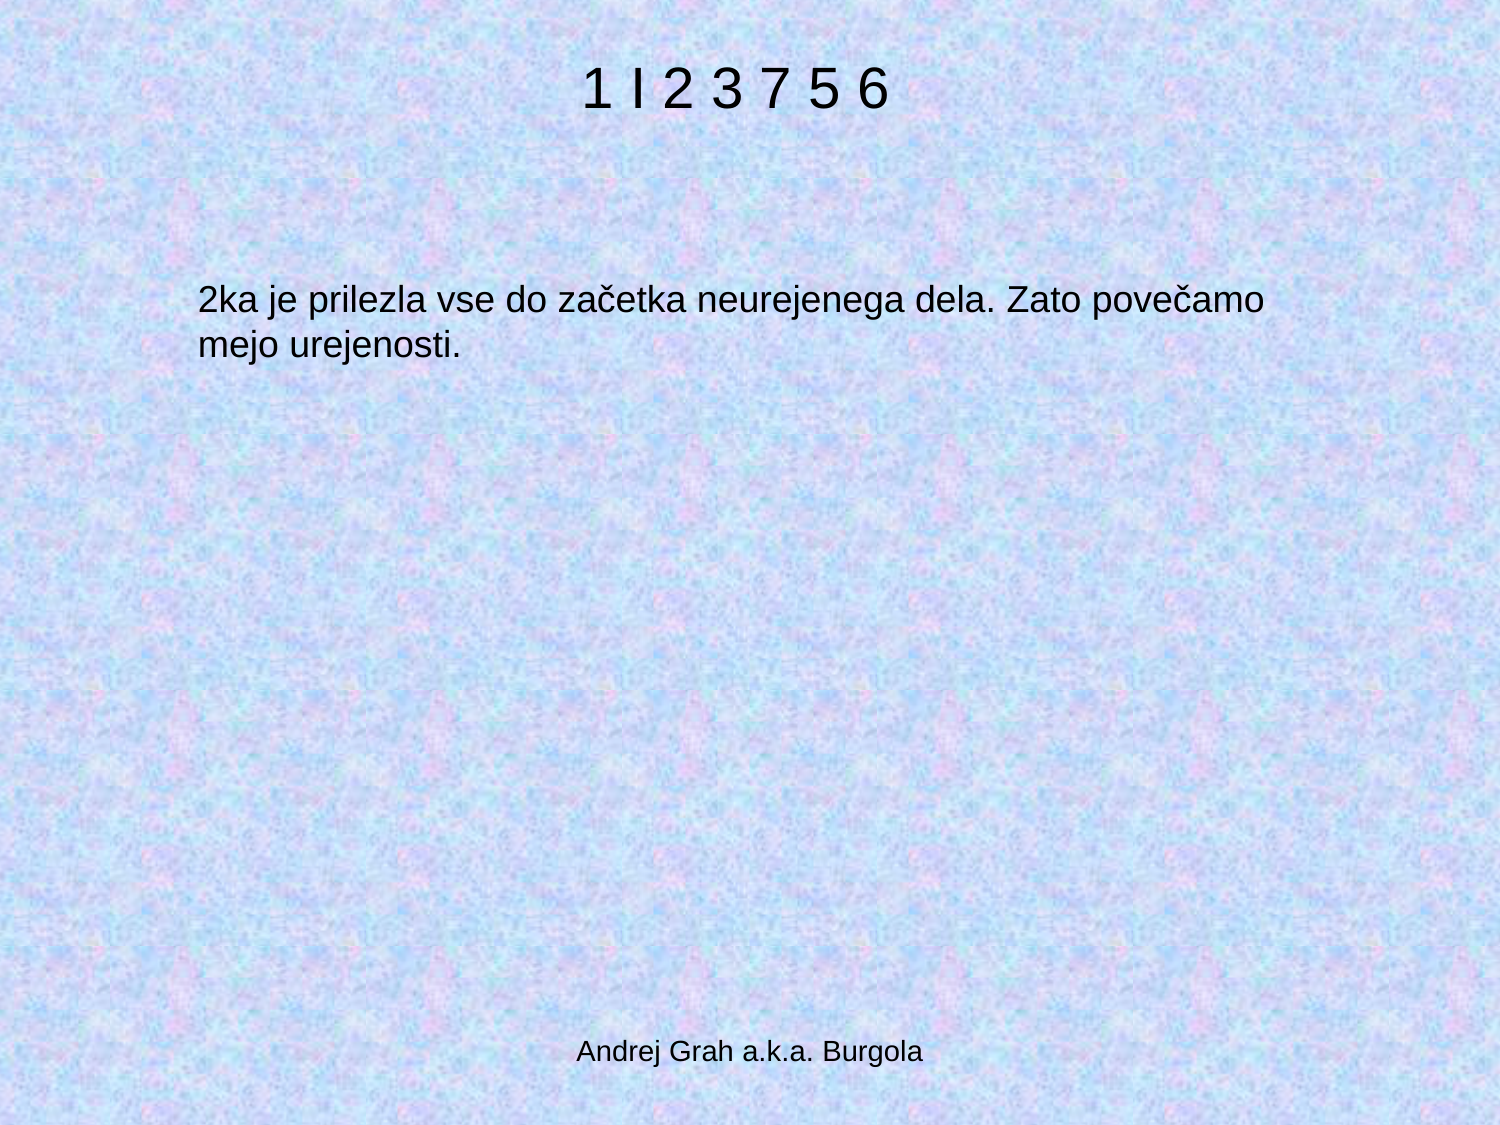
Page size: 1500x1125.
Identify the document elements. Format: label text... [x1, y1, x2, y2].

text_box Andrej Grah a.k.a. Burgola [512, 1024, 988, 1103]
picture [0, 0, 1500, 1125]
text_box 1 I 2 3 7 5 6 [265, 42, 1223, 129]
text_box 2ka je prilezla vse do začetka neurejenega dela. Zato povečamo mejo urejenosti. [183, 267, 1353, 373]
